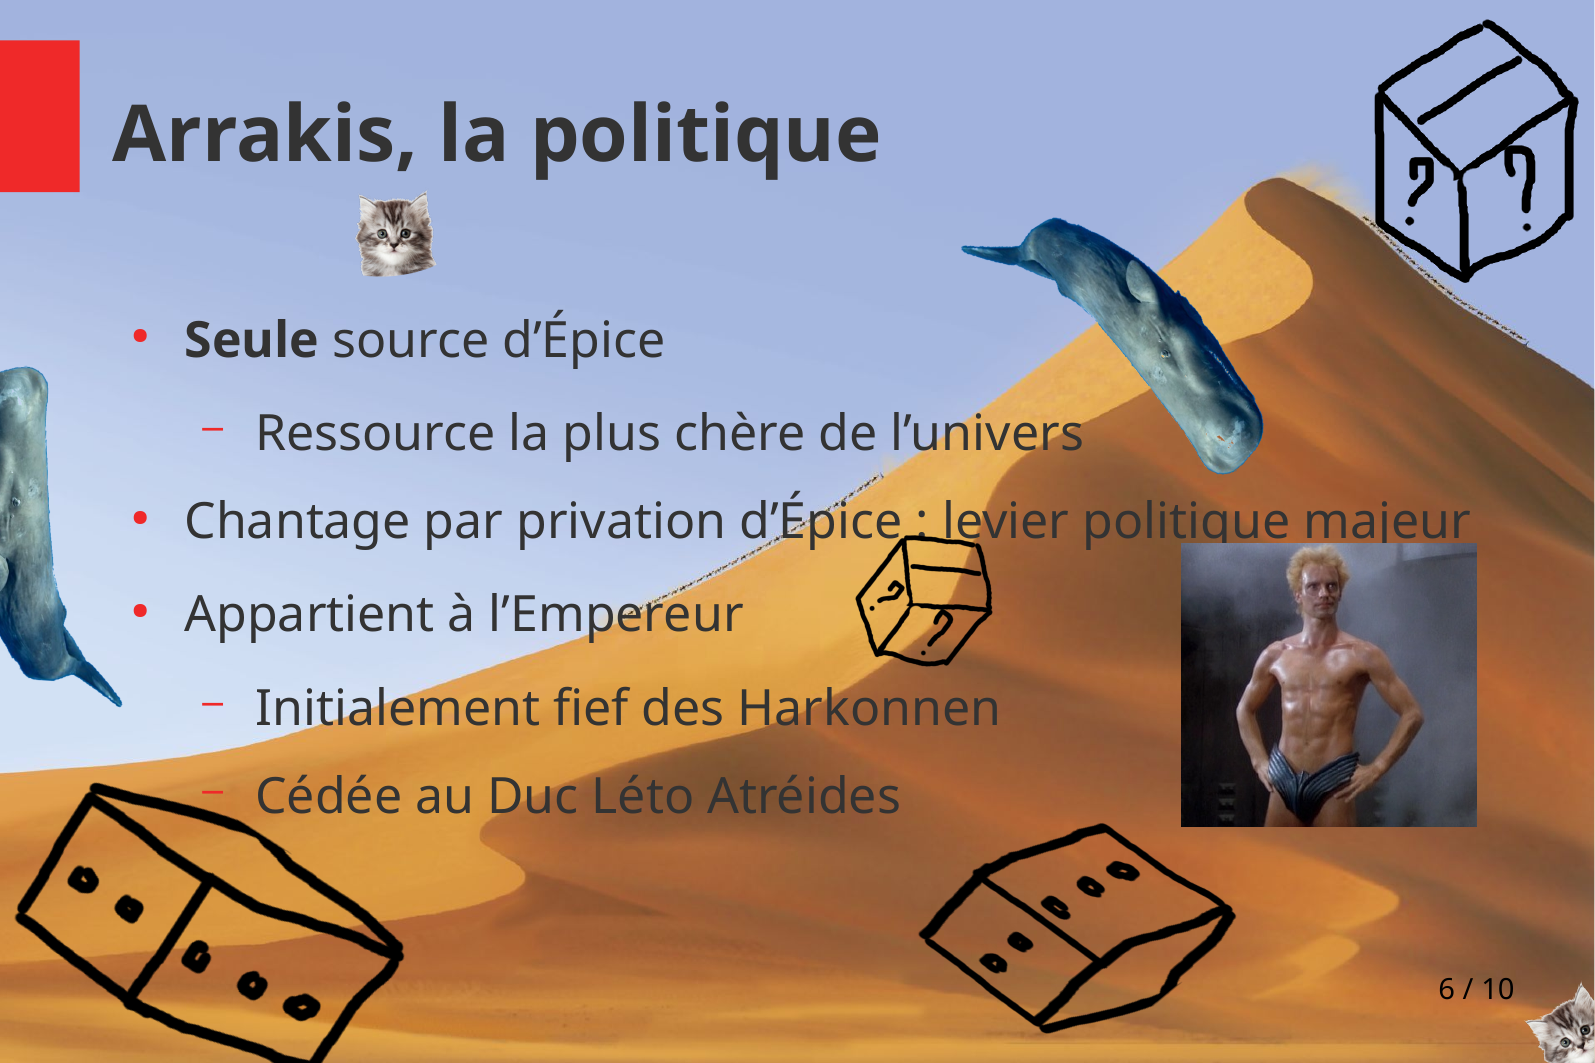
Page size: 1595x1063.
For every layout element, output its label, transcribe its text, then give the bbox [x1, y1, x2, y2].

picture [0, 0, 1595, 1063]
list Seule source d’Épice Ressource la plus chère de l’univers Chantage par privation d’Épice : levier politique majeur Appartient à l’Empereur Initialement fief des Harkonnen Cédée au Duc Léto Atréides [113, 303, 1481, 921]
title Arrakis, la politique [112, 26, 1228, 236]
